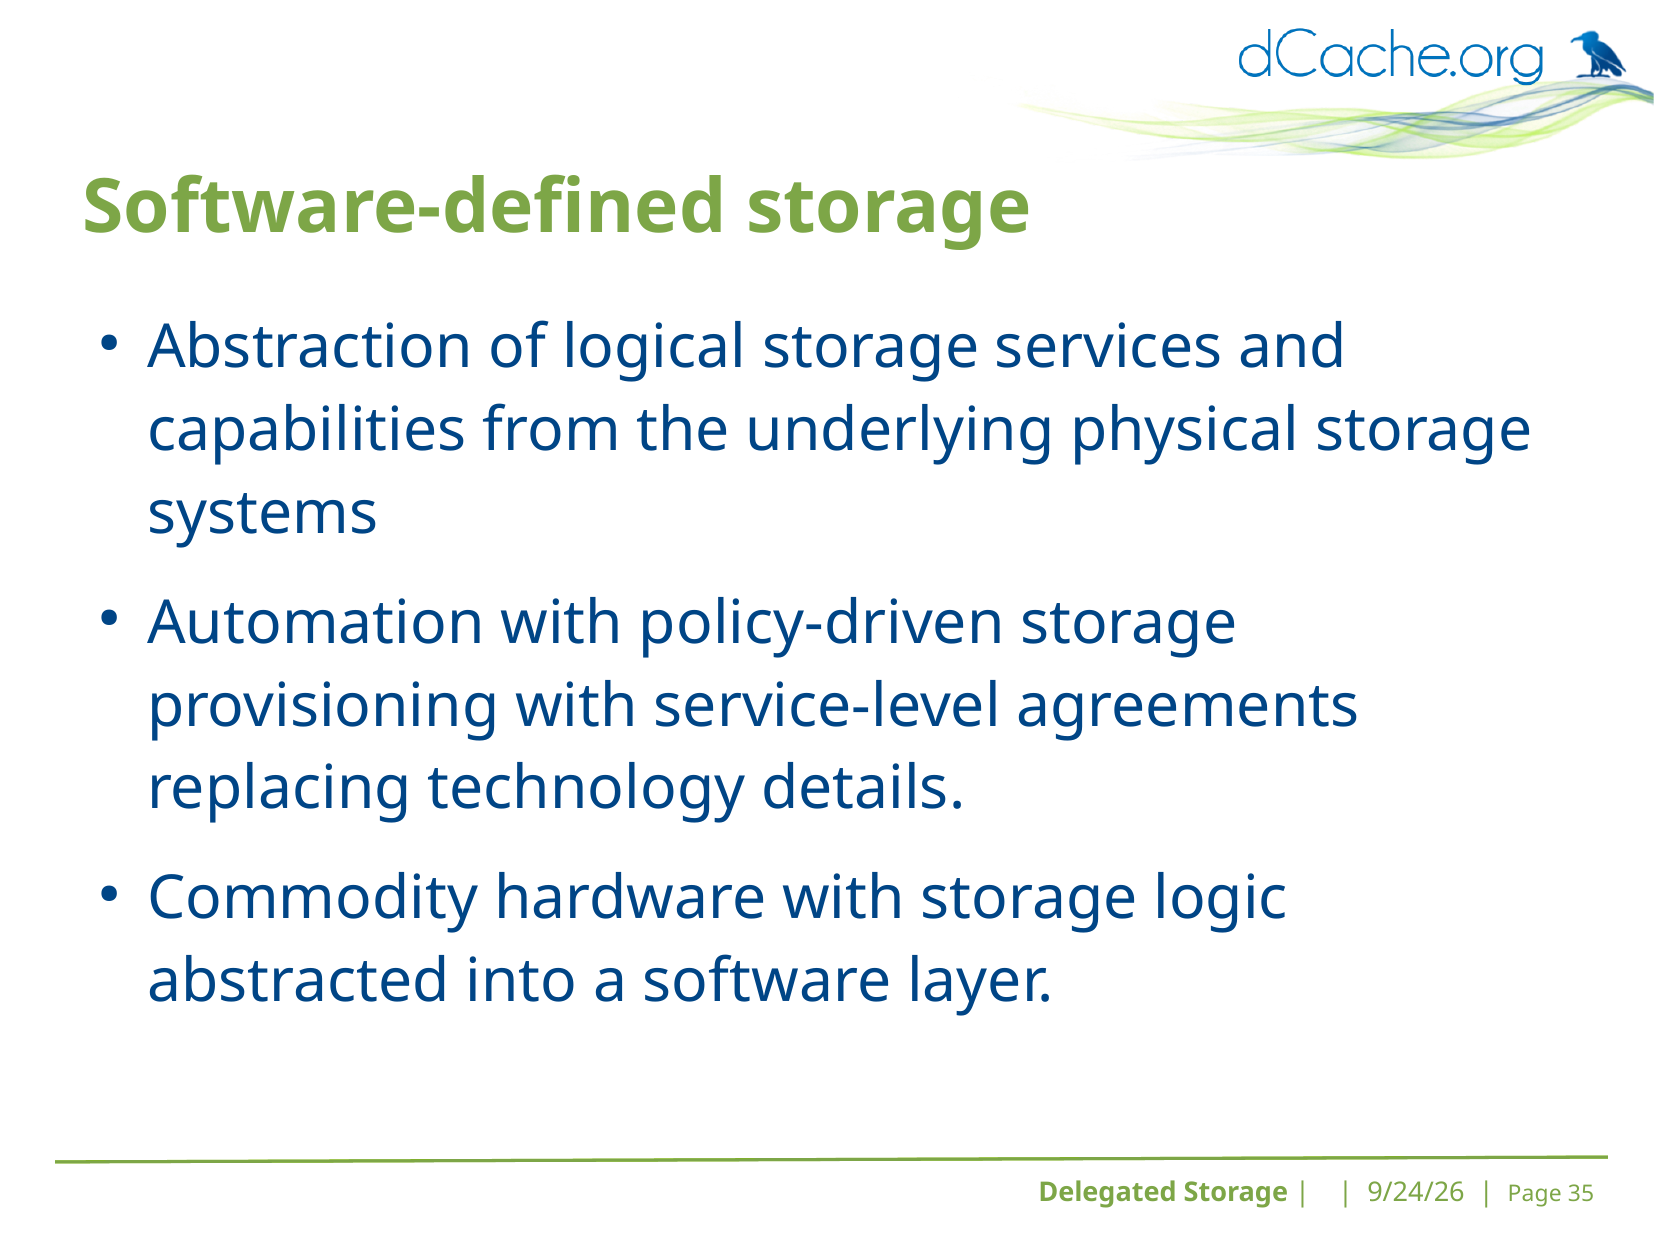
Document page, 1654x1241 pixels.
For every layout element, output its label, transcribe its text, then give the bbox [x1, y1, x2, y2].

picture [956, 16, 1654, 169]
title Software-defined storage [82, 126, 1605, 281]
list Abstraction of logical storage services and capabilities from the underlying physical storage systems Automation with policy-driven storage provisioning with service-level agreements replacing technology details. Commodity hardware with storage logic abstracted into a software layer. [82, 302, 1571, 1023]
